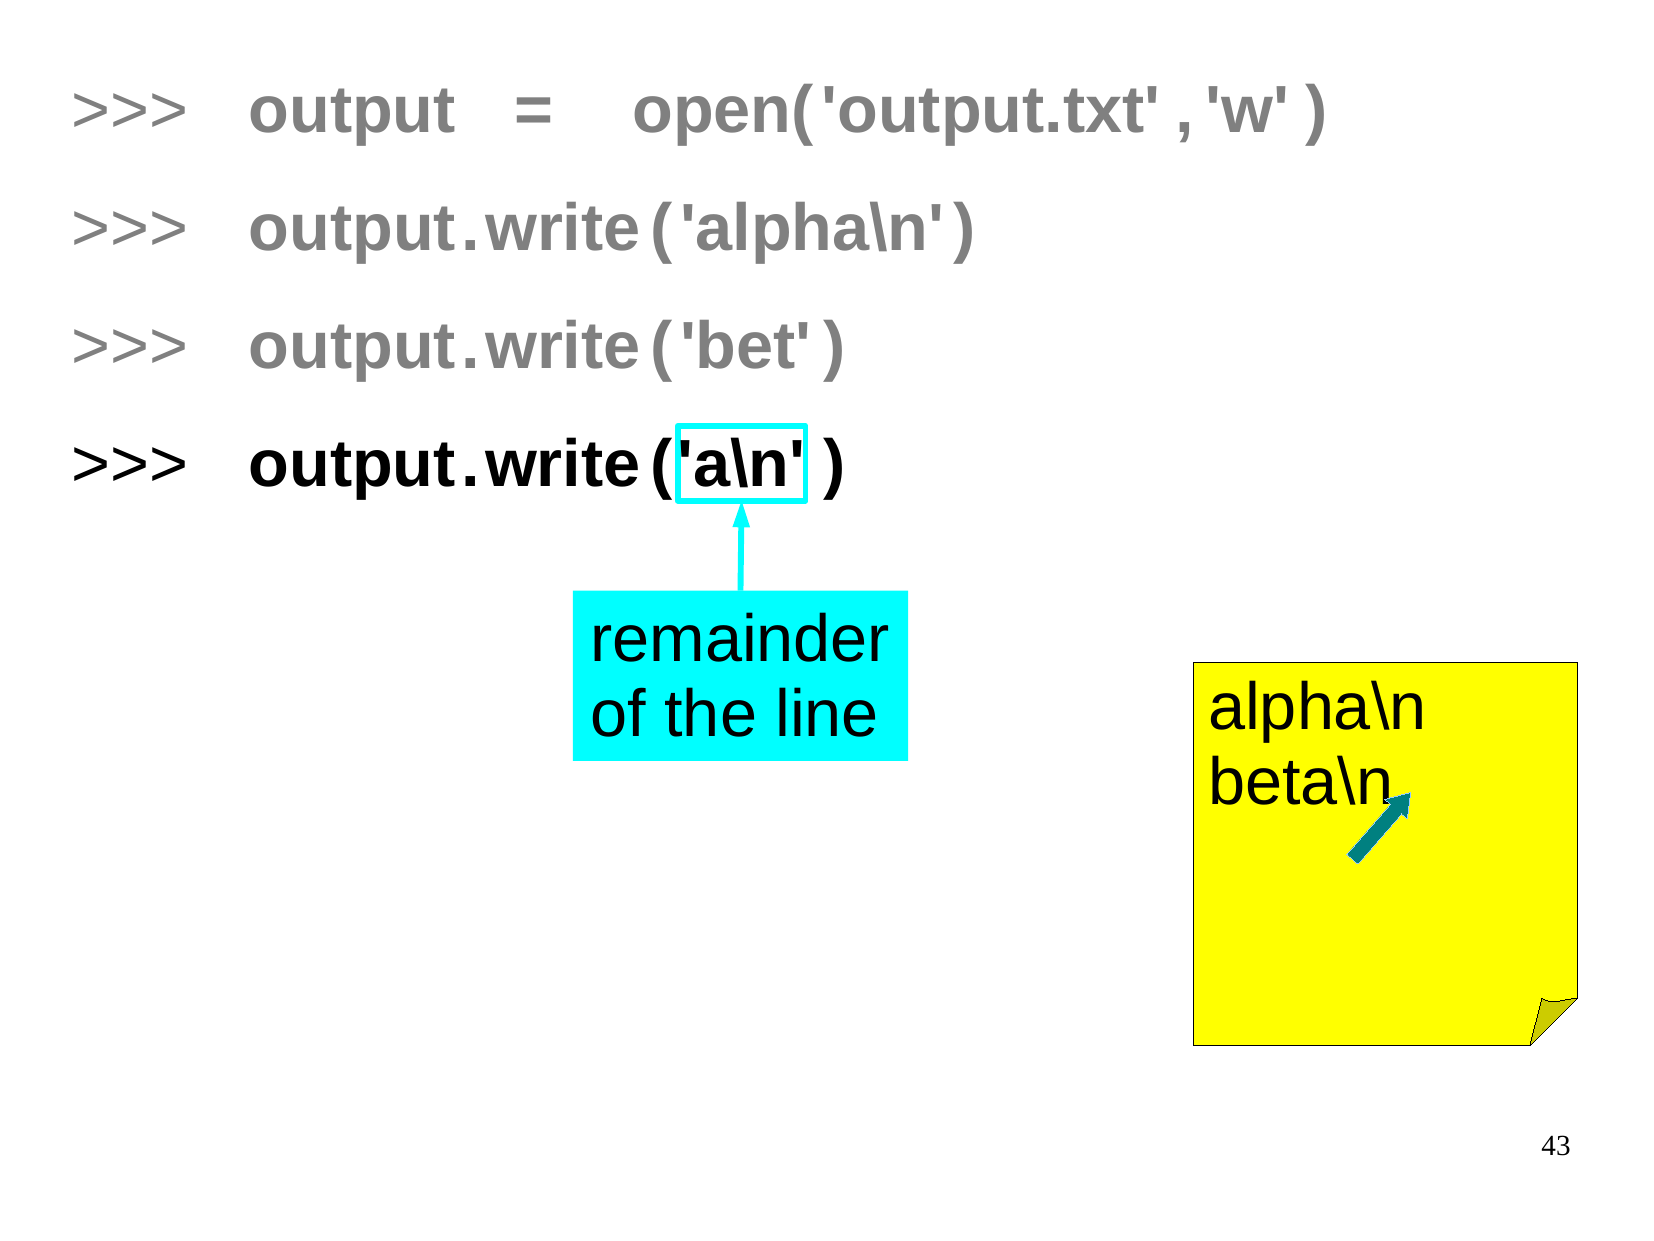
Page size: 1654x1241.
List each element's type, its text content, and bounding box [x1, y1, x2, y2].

text_box write [485, 307, 641, 383]
text_box ) [1305, 71, 1329, 147]
text_box >>> [71, 189, 189, 265]
text_box 'a\n' [677, 425, 806, 501]
text_box 'output.txt' [821, 71, 1161, 147]
text_box ( [650, 189, 673, 265]
text_box 'alpha\n' [679, 189, 945, 265]
text_box remainder of the line [572, 590, 909, 761]
text_box output [248, 425, 457, 501]
text_box 'bet' [679, 307, 812, 383]
text_box 'w' [1205, 71, 1290, 147]
text_box output [248, 307, 457, 383]
text_box ) [953, 189, 976, 265]
text_box . [461, 189, 481, 265]
text_box [1346, 792, 1411, 864]
text_box , [1175, 71, 1195, 147]
text_box >>> [71, 425, 189, 501]
text_box . [461, 425, 480, 501]
text_box ( [650, 425, 673, 501]
text_box open( [632, 71, 815, 147]
text_box >>> [71, 307, 189, 383]
text_box ( [650, 307, 673, 383]
text_box = [514, 71, 554, 147]
text_box >>> [71, 71, 189, 147]
text_box output [248, 71, 457, 147]
text_box output [248, 189, 457, 265]
text_box write [484, 425, 641, 501]
text_box ) [823, 425, 846, 501]
text_box ) [823, 307, 846, 383]
text_box write [485, 189, 641, 265]
text_box alpha\n beta\n [1193, 662, 1578, 1046]
text_box . [461, 307, 481, 383]
